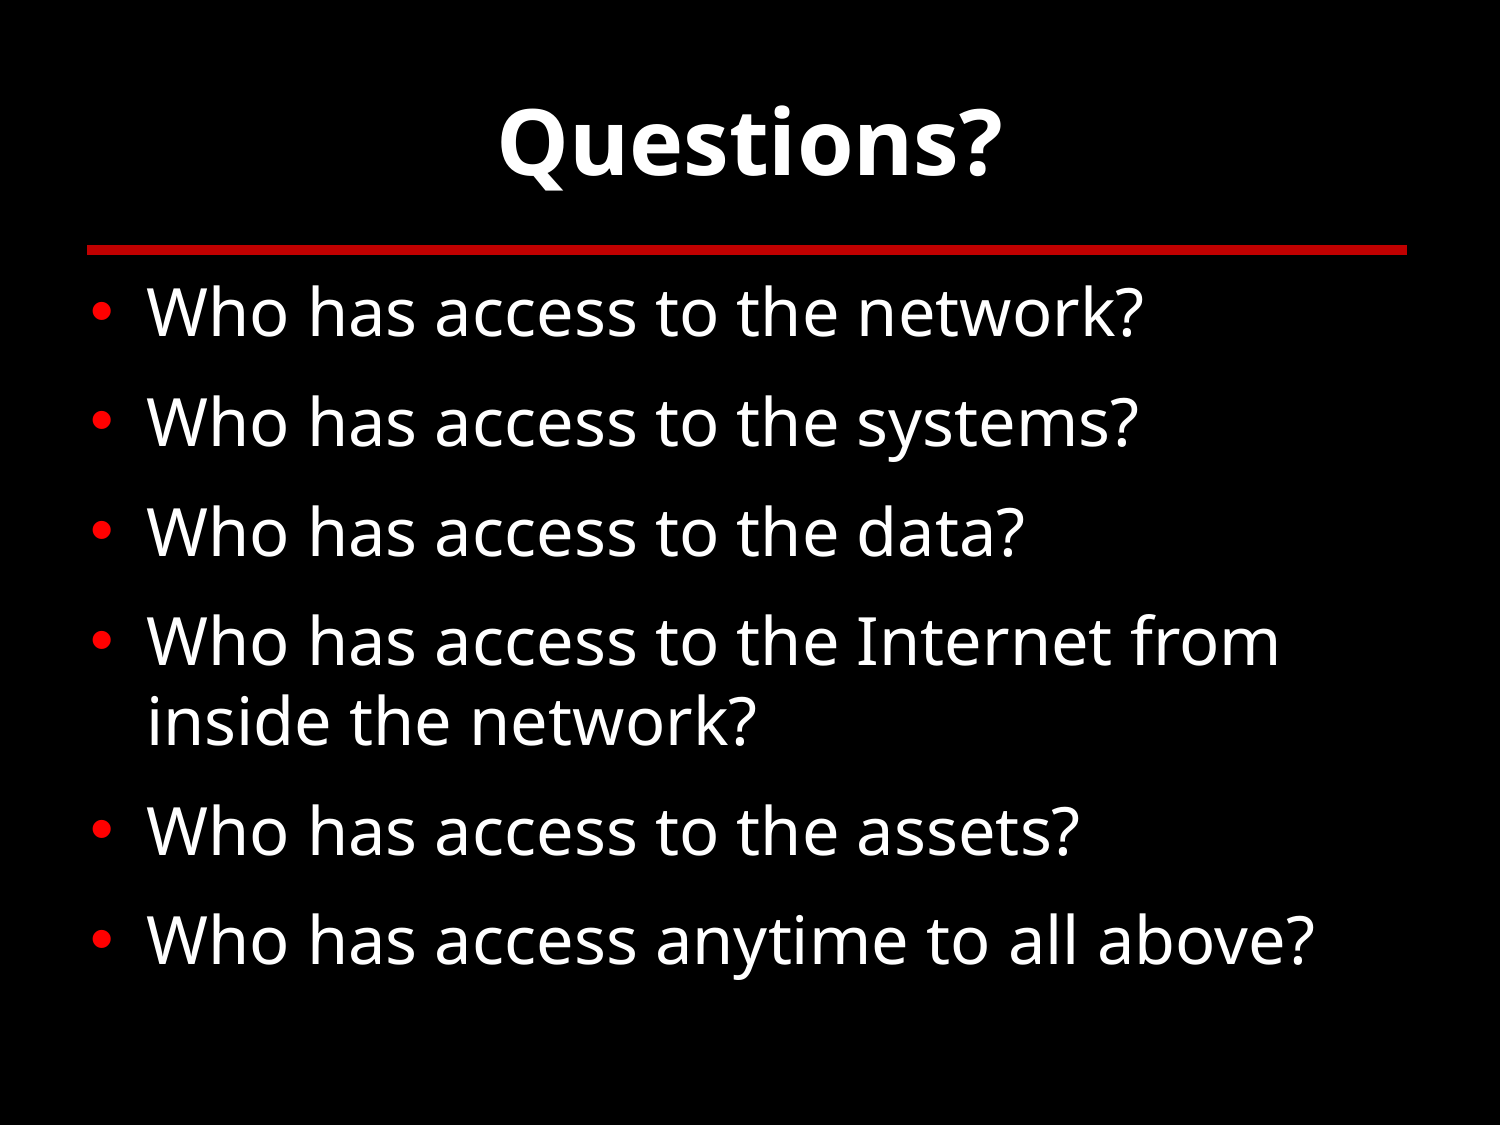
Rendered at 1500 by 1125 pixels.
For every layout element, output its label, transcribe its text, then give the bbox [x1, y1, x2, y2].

list Who has access to the network? Who has access to the systems? Who has access to the data? Who has access to the Internet from inside the network? Who has access to the assets? Who has access anytime to all above? [75, 262, 1425, 1005]
title Questions? [75, 45, 1425, 233]
